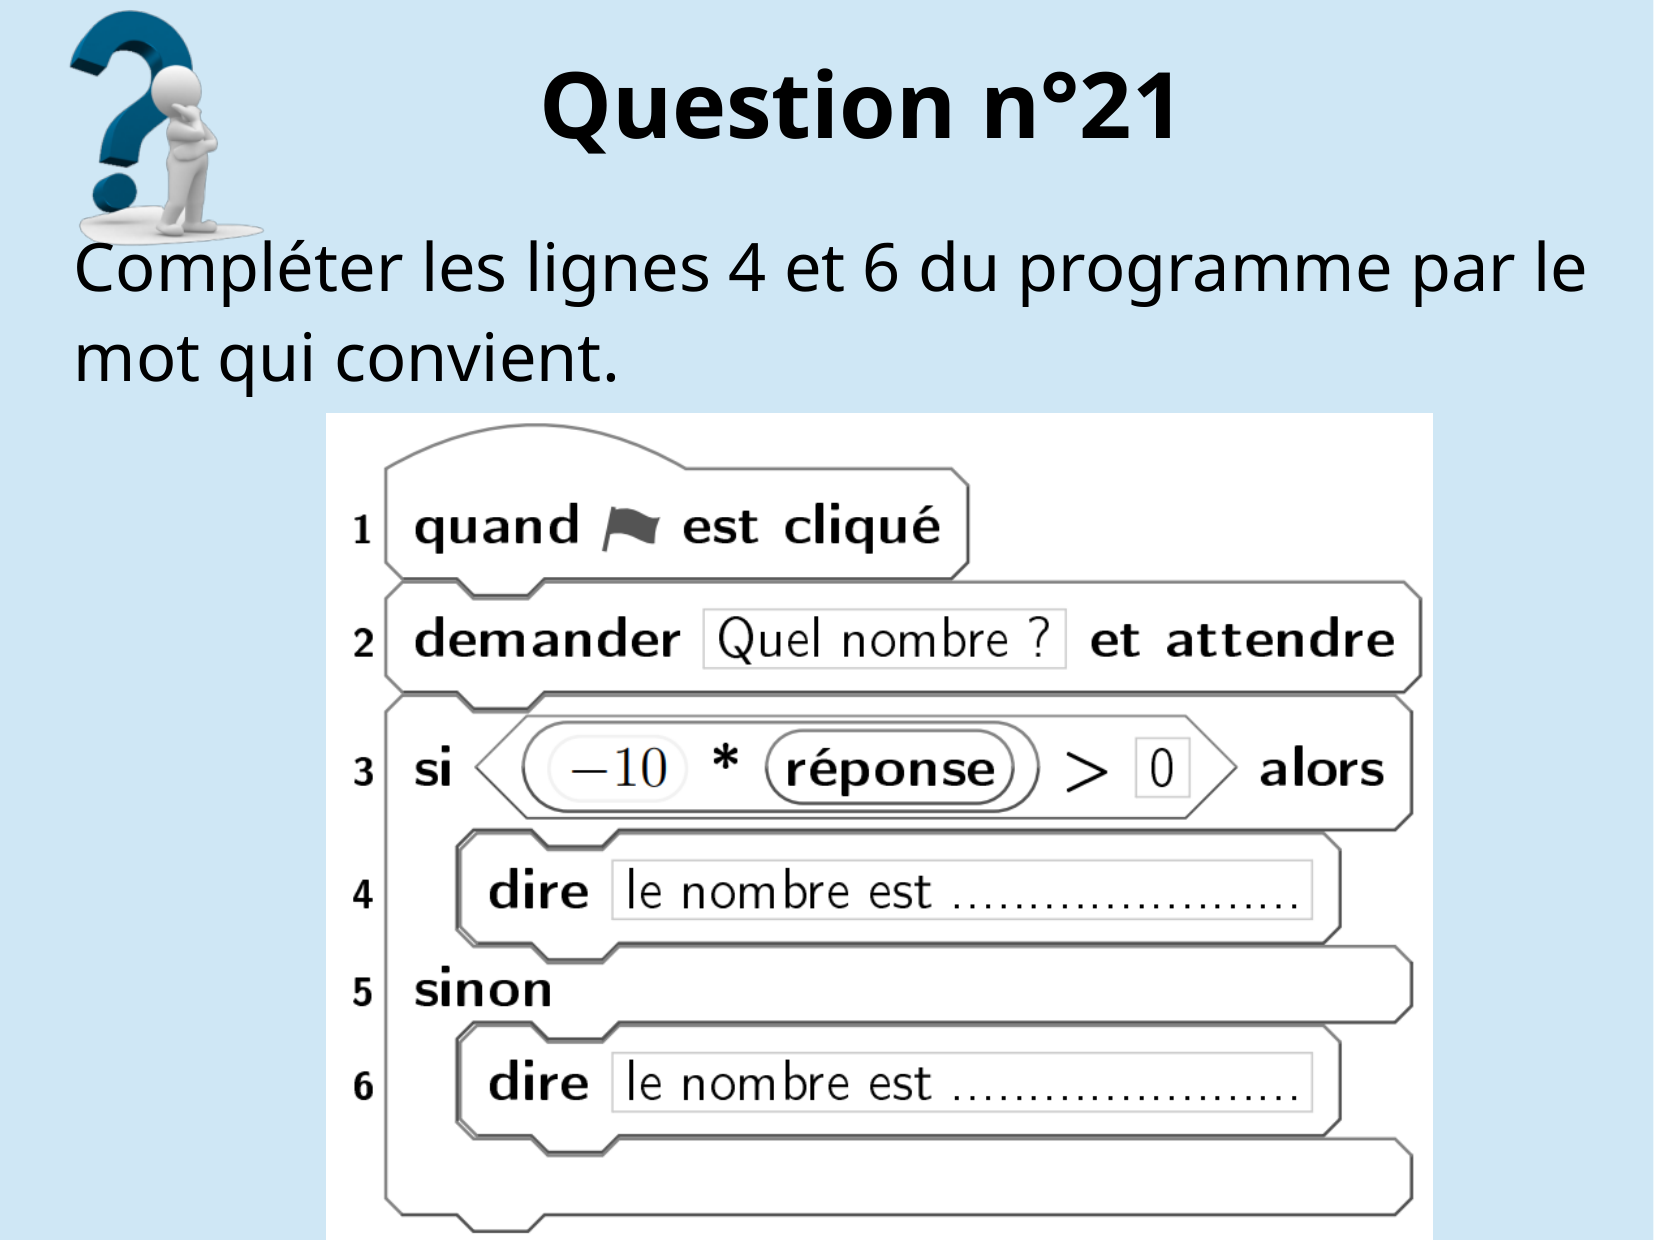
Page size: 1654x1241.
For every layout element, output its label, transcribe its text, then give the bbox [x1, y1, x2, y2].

title Question n°21 [266, 0, 1607, 208]
picture [59, 0, 266, 212]
picture [326, 413, 1433, 1241]
text_box Compléter les lignes 4 et 6 du programme par le mot qui convient. [59, 212, 1654, 414]
